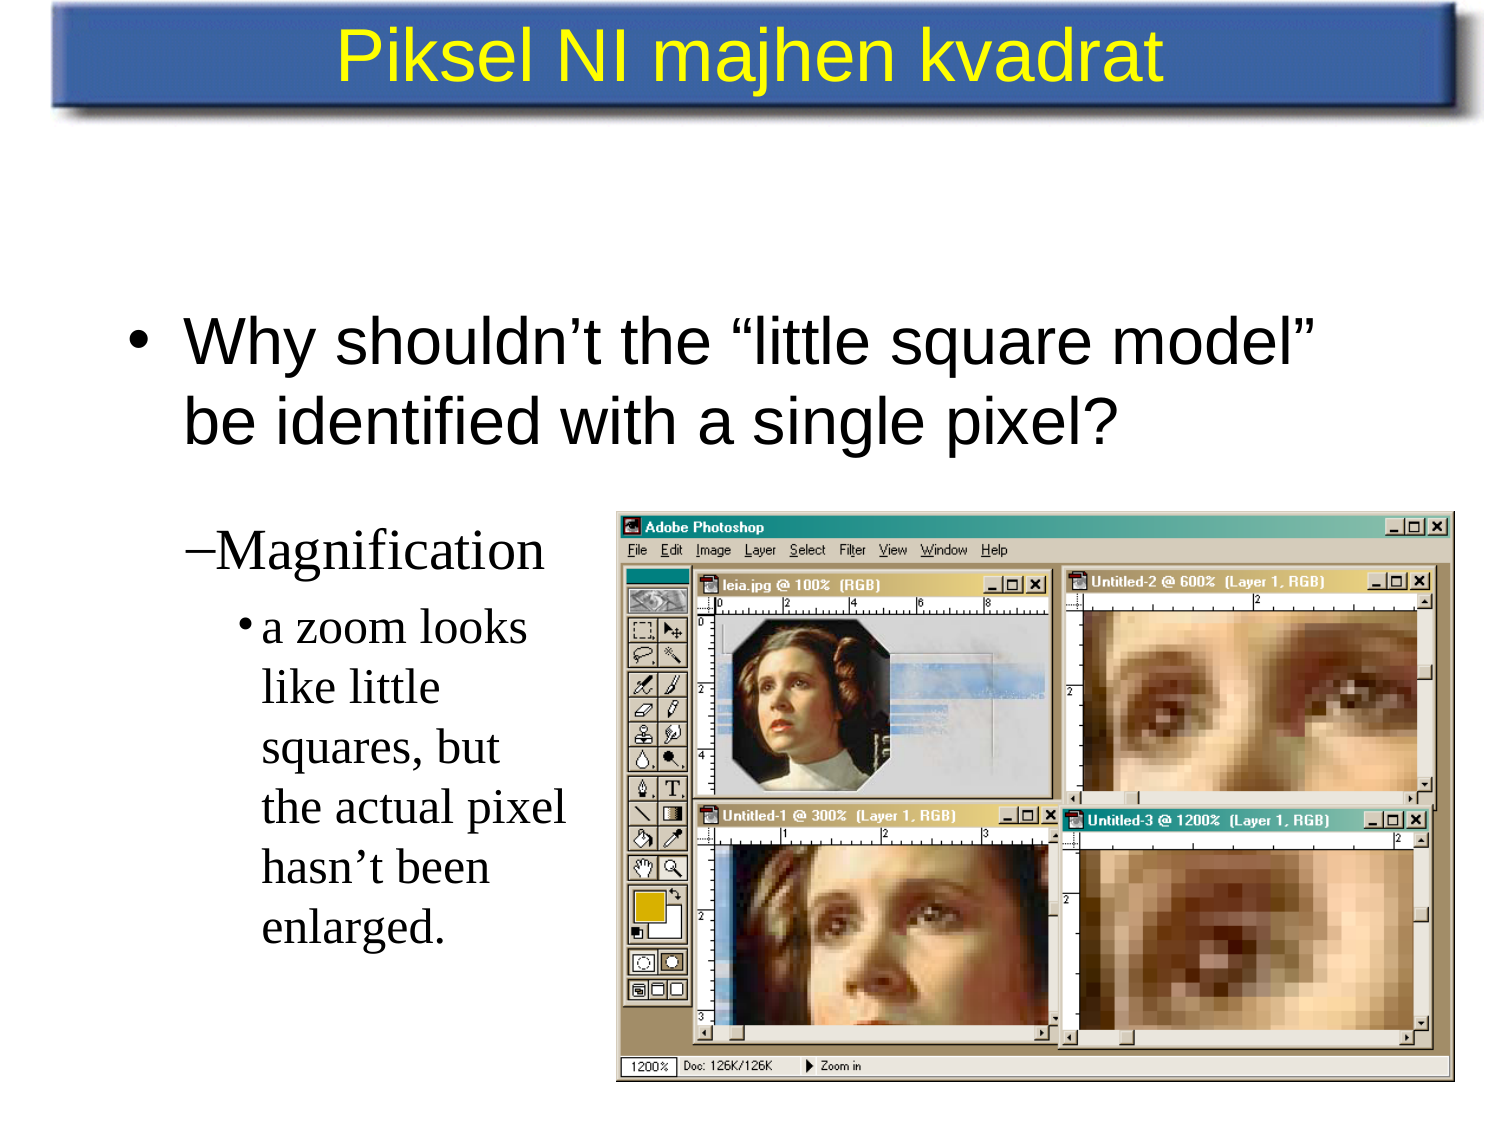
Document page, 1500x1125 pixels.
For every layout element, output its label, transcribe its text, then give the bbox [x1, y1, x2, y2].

picture [616, 511, 1455, 1082]
picture [50, 0, 1484, 127]
text_box Magnification a zoom looks like little squares, but the actual pixel hasn’t been enlarged. [96, 503, 588, 1053]
list Why shouldn’t the “little square model” be identified with a single pixel? [112, 290, 1388, 1000]
title Piksel NI majhen kvadrat [75, 0, 1426, 105]
